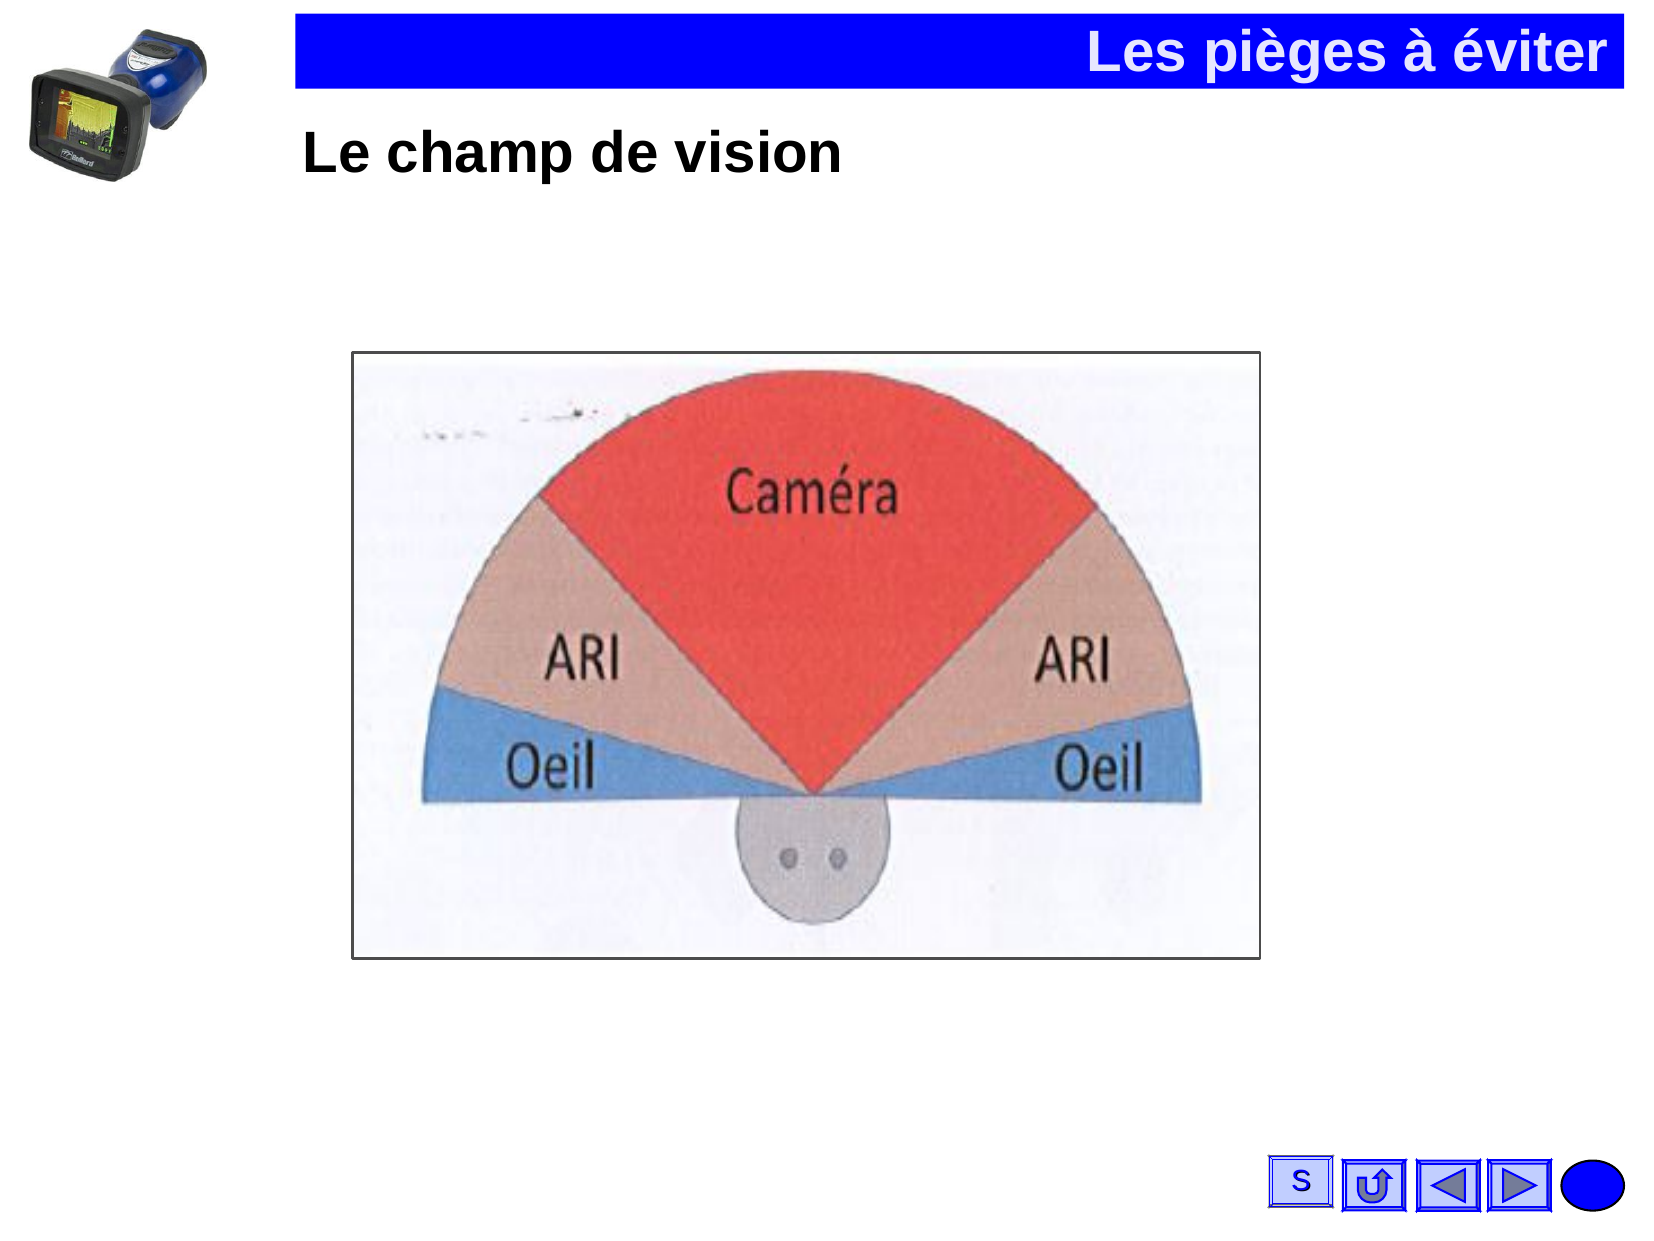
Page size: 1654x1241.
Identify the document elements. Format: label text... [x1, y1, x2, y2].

text_box Le champ de vision [287, 112, 859, 193]
picture [29, 29, 207, 182]
picture [354, 354, 1259, 958]
text_box Les pièges à éviter [295, 13, 1625, 89]
text_box [1561, 1160, 1625, 1211]
